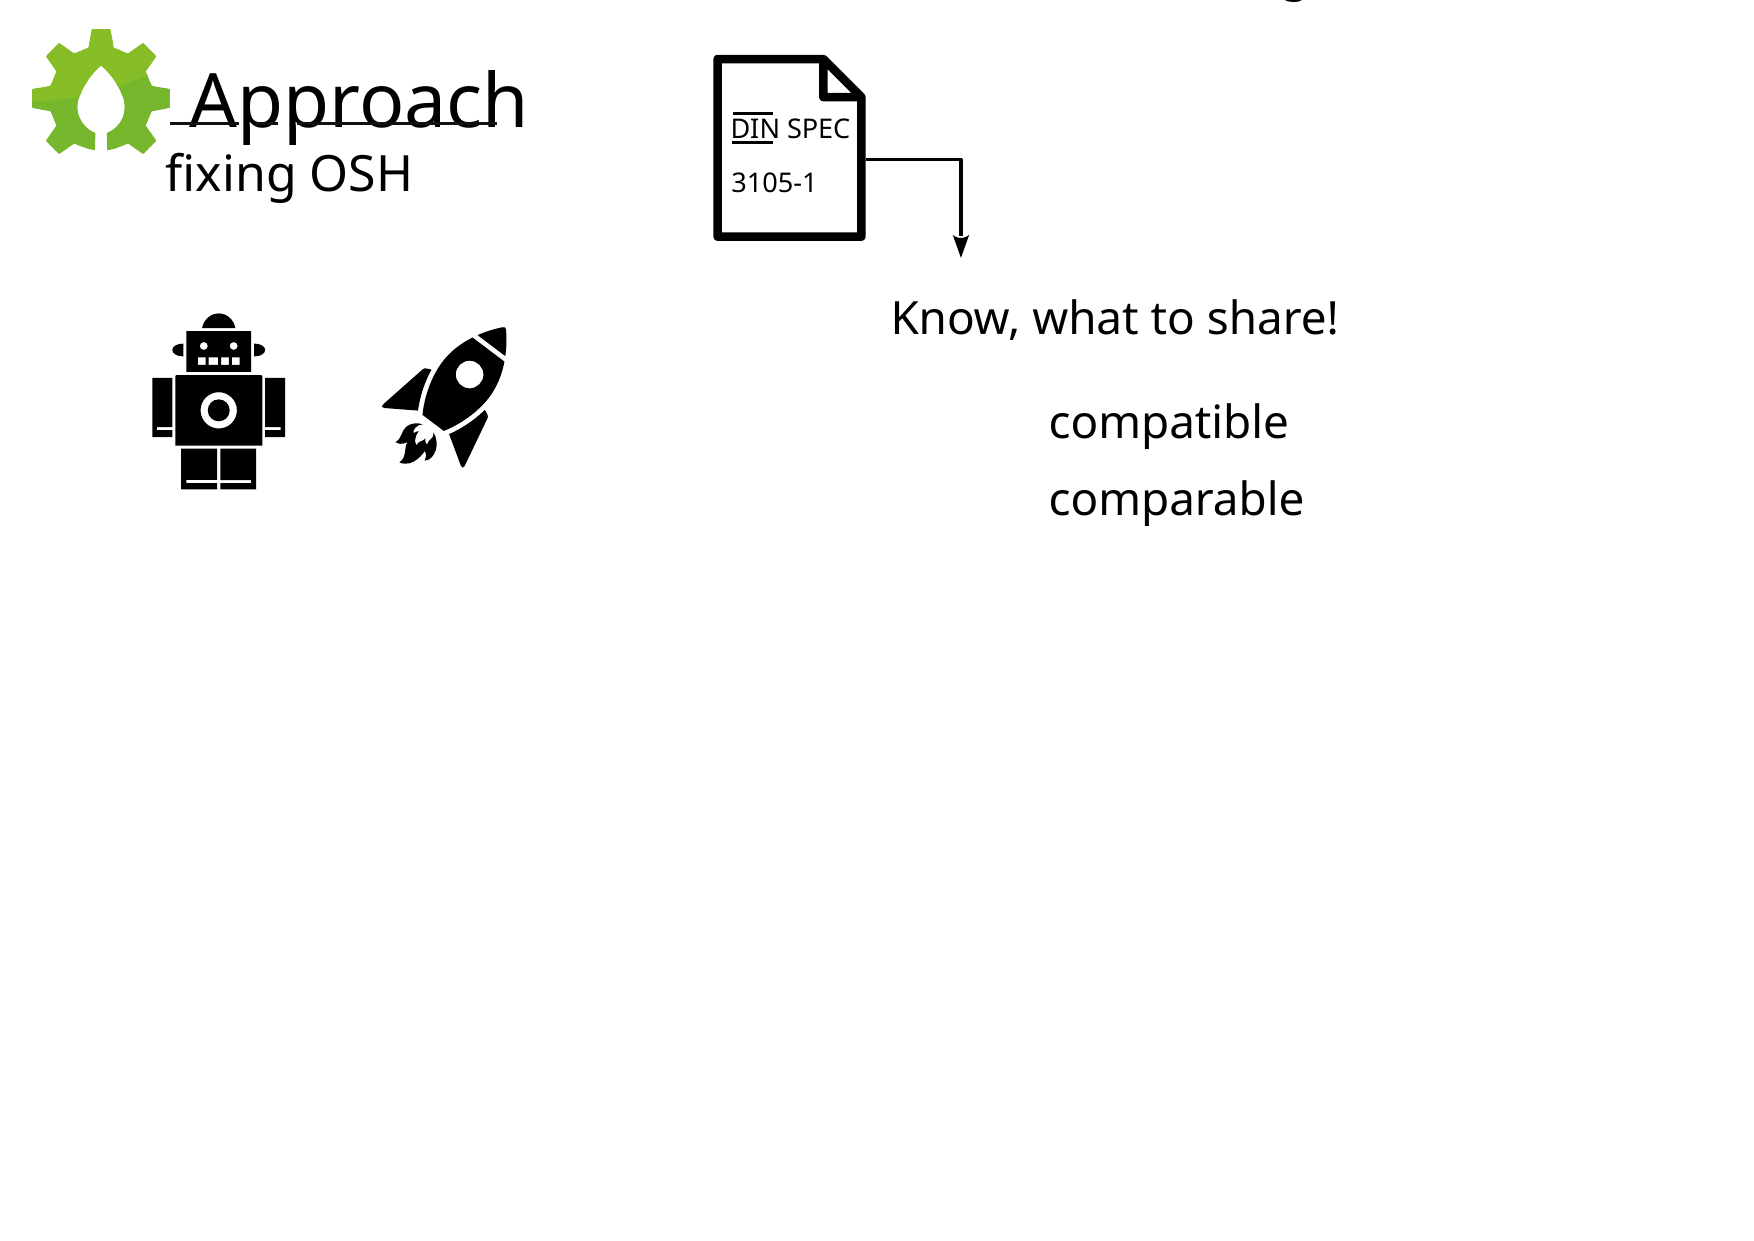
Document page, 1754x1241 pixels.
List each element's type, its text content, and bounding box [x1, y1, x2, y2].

text_box common ground of what needs to be shared [1063, 0, 1754, 4]
text_box Approach [174, 40, 718, 143]
picture [150, 311, 288, 492]
text_box comparable [1033, 458, 1285, 527]
picture [32, 29, 170, 154]
text_box 3105-1 [716, 155, 841, 204]
picture [381, 327, 507, 468]
text_box compatible [1033, 382, 1275, 450]
picture [713, 54, 866, 241]
text_box DIN SPEC [715, 102, 864, 151]
text_box Know, what to share! [875, 278, 1327, 346]
text_box fixing OSH [151, 130, 443, 204]
